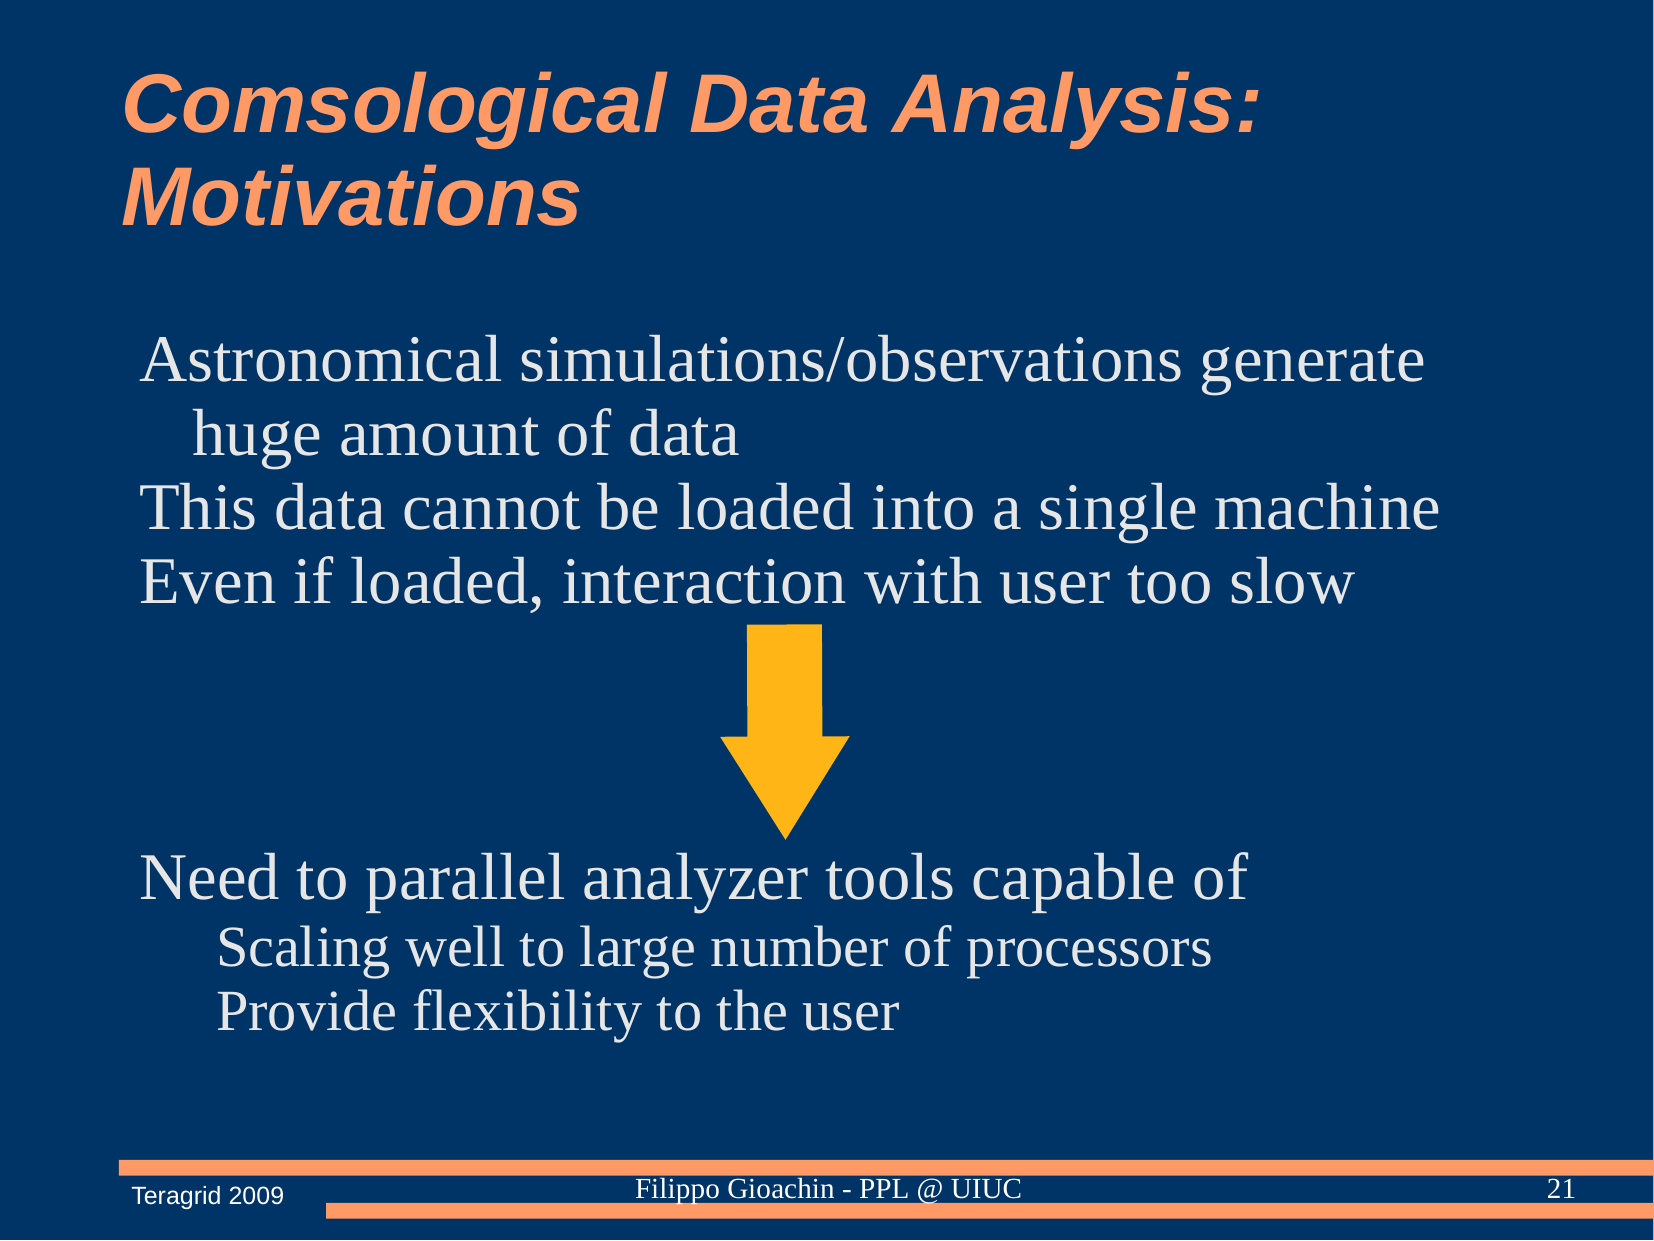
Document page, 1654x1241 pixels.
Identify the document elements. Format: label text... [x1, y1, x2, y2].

list Astronomical simulations/observations generate huge amount of data This data cannot be loaded into a single machine Even if loaded, interaction with user too slow Need to parallel analyzer tools capable of Scaling well to large number of processors Provide flexibility to the user [121, 322, 1561, 1133]
title Comsological Data Analysis: Motivations [121, 46, 1534, 254]
